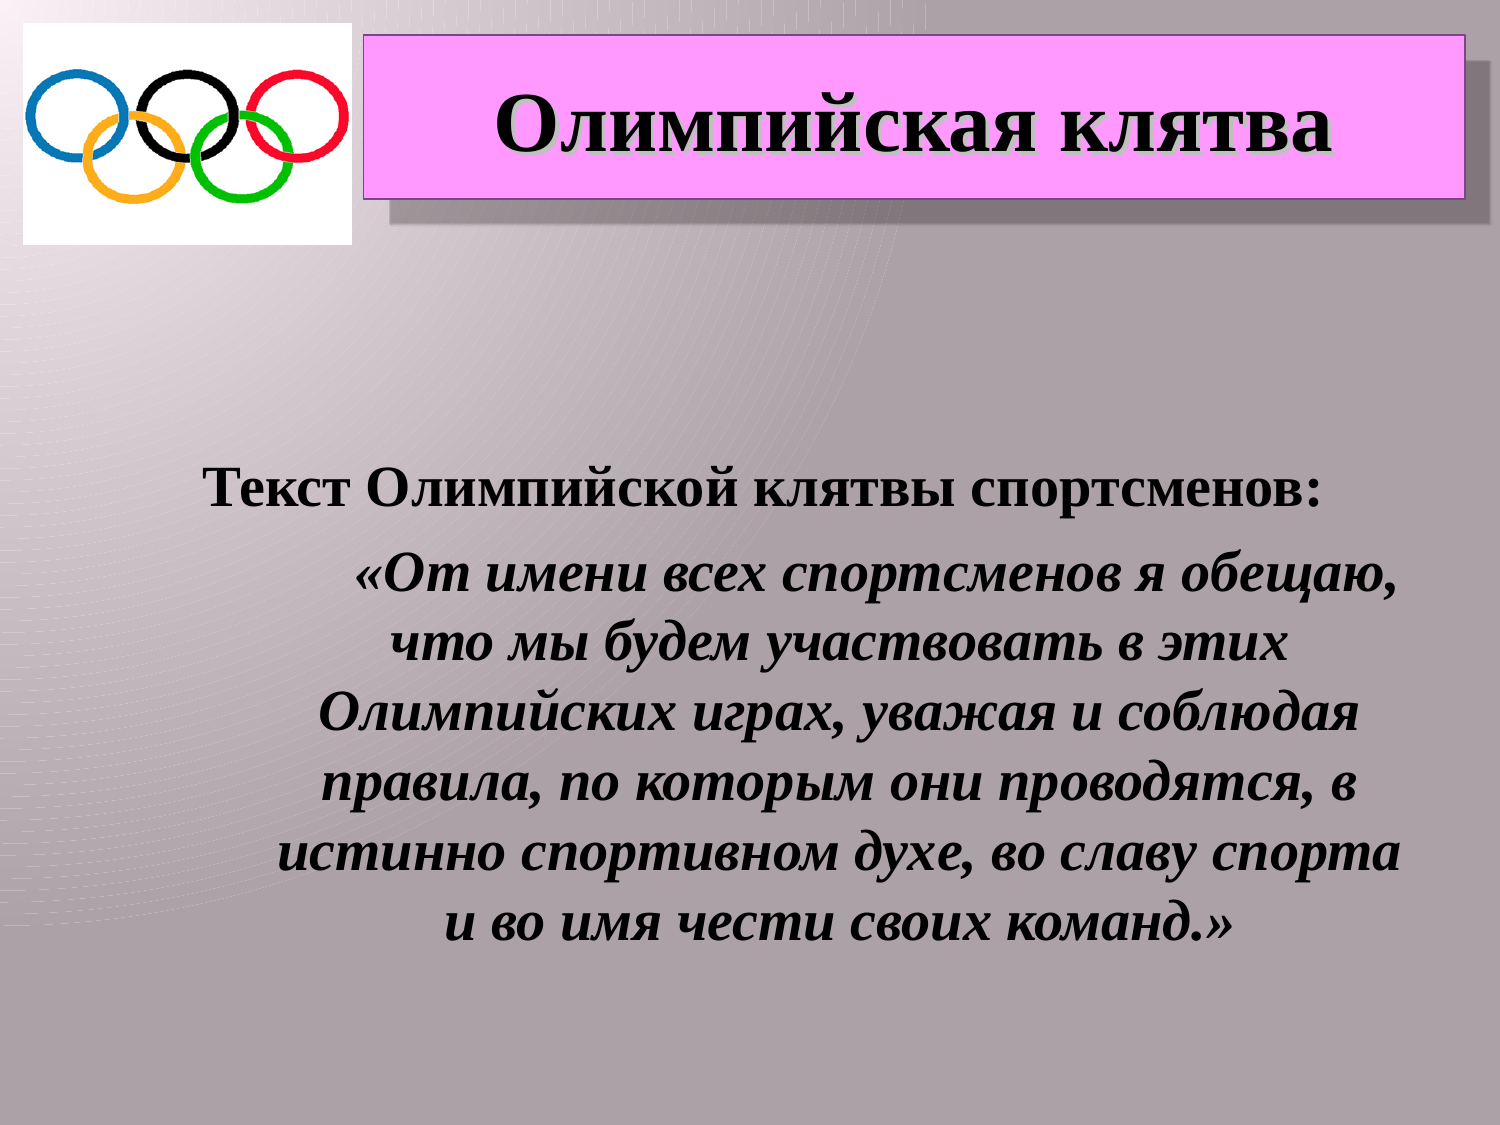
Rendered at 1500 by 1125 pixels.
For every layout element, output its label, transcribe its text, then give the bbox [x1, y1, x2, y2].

title Олимпийская клятва [363, 35, 1465, 200]
picture [23, 23, 352, 245]
list Текст Олимпийской клятвы спортсменов: «От имени всех спортсменов я обещаю, что мы будем участвовать в этих Олимпийских играх, уважая и соблюдая правила, по которым они проводятся, в истинно спортивном духе, во славу спорта и во имя чести своих команд.» [75, 187, 1426, 1067]
